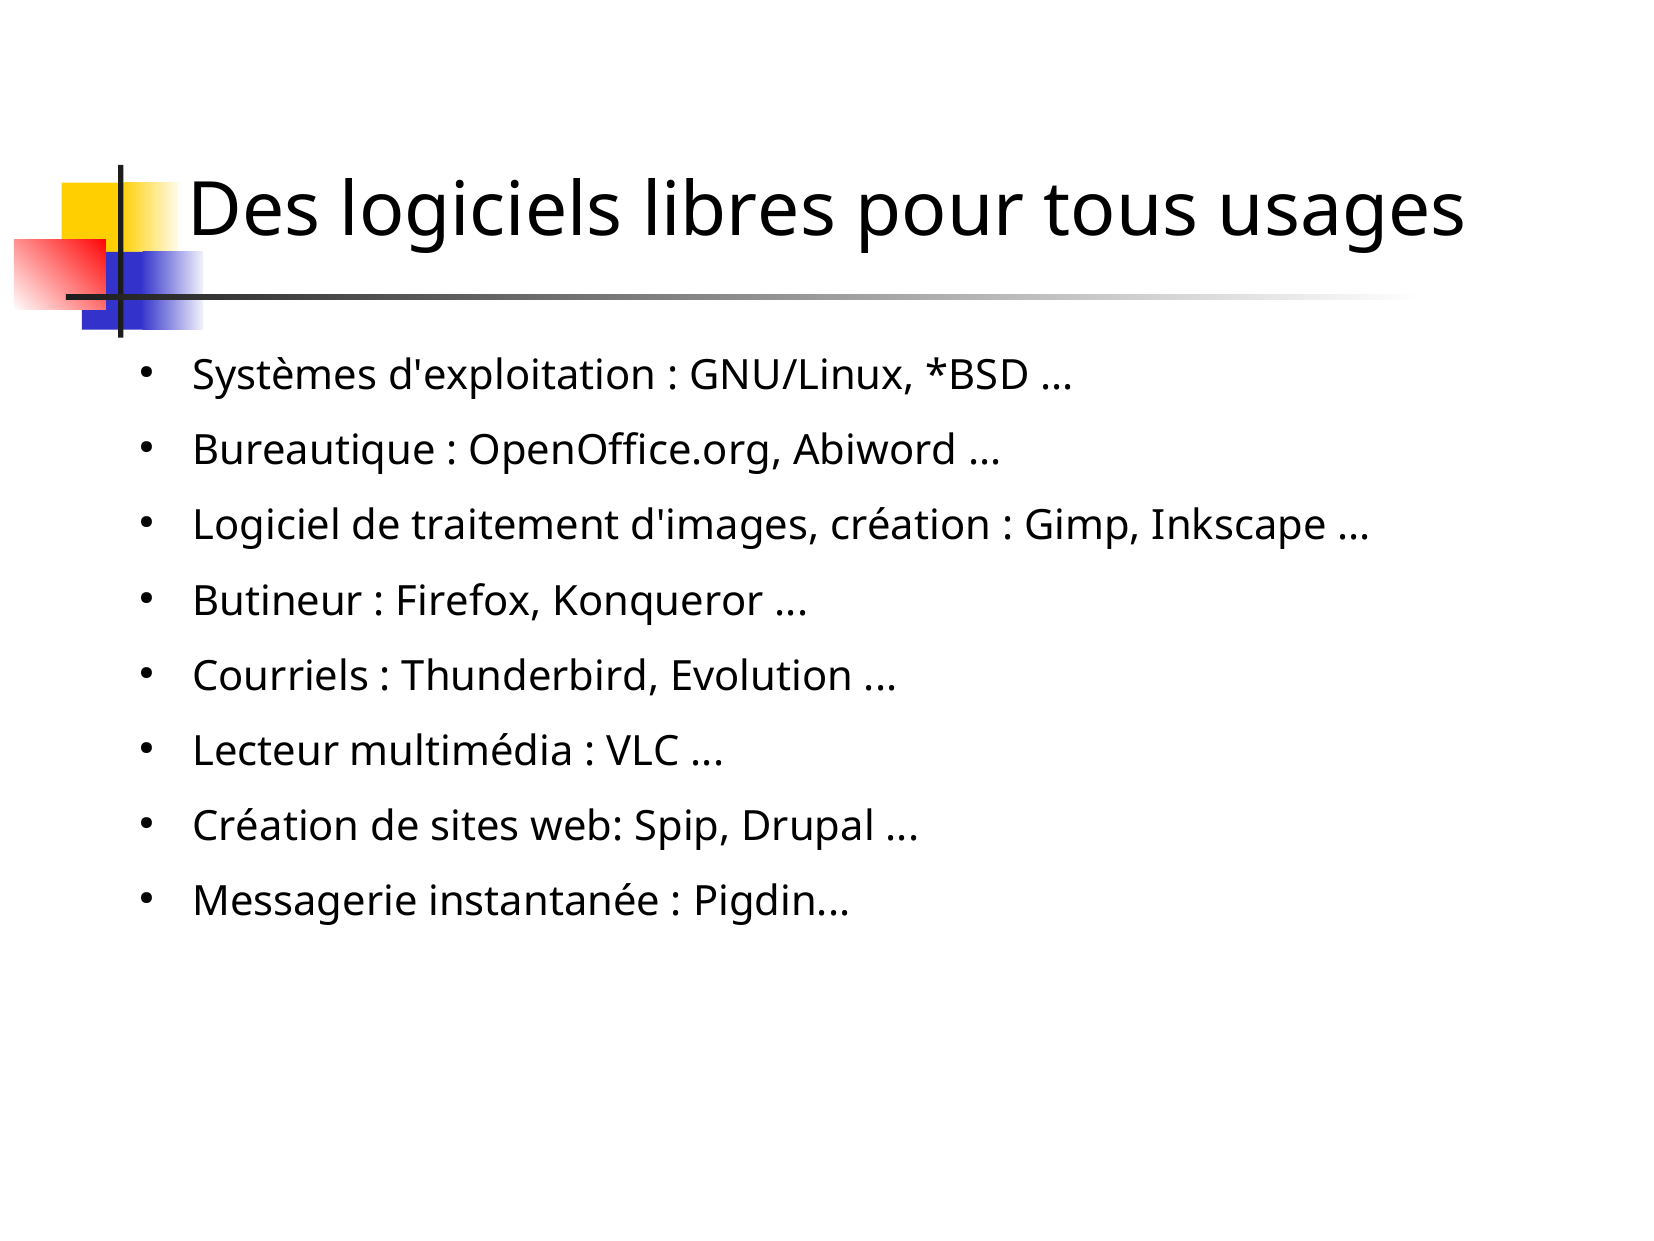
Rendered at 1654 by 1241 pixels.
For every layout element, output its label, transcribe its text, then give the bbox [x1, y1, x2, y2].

title Des logiciels libres pour tous usages [121, 102, 1534, 311]
list Systèmes d'exploitation : GNU/Linux, *BSD ... Bureautique : OpenOffice.org, Abiword ... Logiciel de traitement d'images, création : Gimp, Inkscape ... Butineur : Firefox, Konqueror ... Courriels : Thunderbird, Evolution ... Lecteur multimédia : VLC ... Création de sites web: Spip, Drupal ... Messagerie instantanée : Pigdin... [121, 344, 1534, 1127]
